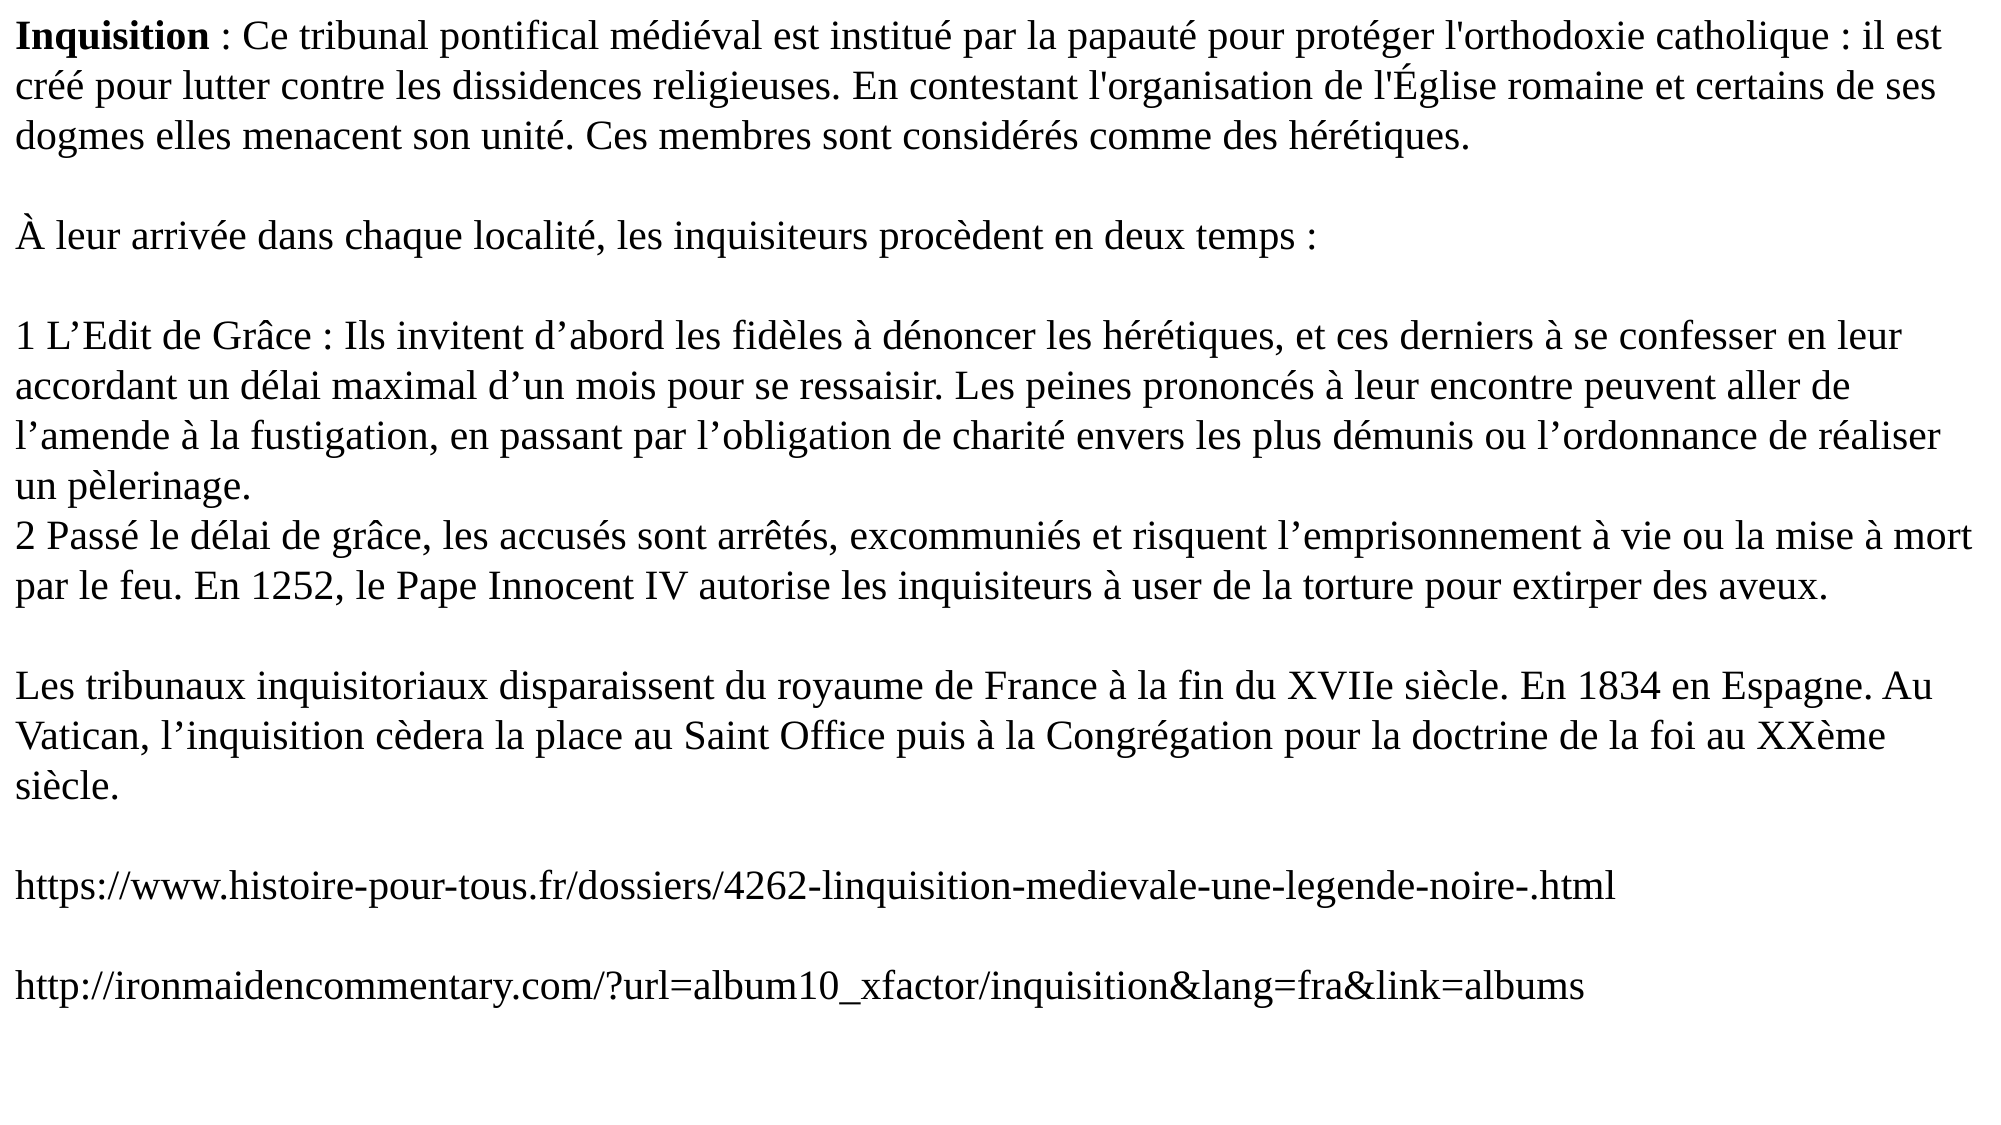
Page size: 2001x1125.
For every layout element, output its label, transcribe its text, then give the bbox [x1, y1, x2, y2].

text_box Inquisition : Ce tribunal pontifical médiéval est institué par la papauté pour protéger l'orthodoxie catholique : il est créé pour lutter contre les dissidences religieuses. En contestant l'organisation de l'Église romaine et certains de ses dogmes elles menacent son unité. Ces membres sont considérés comme des hérétiques. À leur arrivée dans chaque localité, les inquisiteurs procèdent en deux temps : 1 L’Edit de Grâce : Ils invitent d’abord les fidèles à dénoncer les hérétiques, et ces derniers à se confesser en leur accordant un délai maximal d’un mois pour se ressaisir. Les peines prononcés à leur encontre peuvent aller de l’amende à la fustigation, en passant par l’obligation de charité envers les plus démunis ou l’ordonnance de réaliser un pèlerinage. 2 Passé le délai de grâce, les accusés sont arrêtés, excommuniés et risquent l’emprisonnement à vie ou la mise à mort par le feu. En 1252, le Pape Innocent IV autorise les inquisiteurs à user de la torture pour extirper des aveux. Les tribunaux inquisitoriaux disparaissent du royaume de France à la fin du XVIIe siècle. En 1834 en Espagne. Au Vatican, l’inquisition cèdera la place au Saint Office puis à la Congrégation pour la doctrine de la foi au XXème siècle. https://www.histoire-pour-tous.fr/dossiers/4262-linquisition-medievale-une-legende-noire-.html http://ironmaidencommentary.com/?url=album10_xfactor/inquisition&lang=fra&link=albums [0, 0, 2000, 1125]
